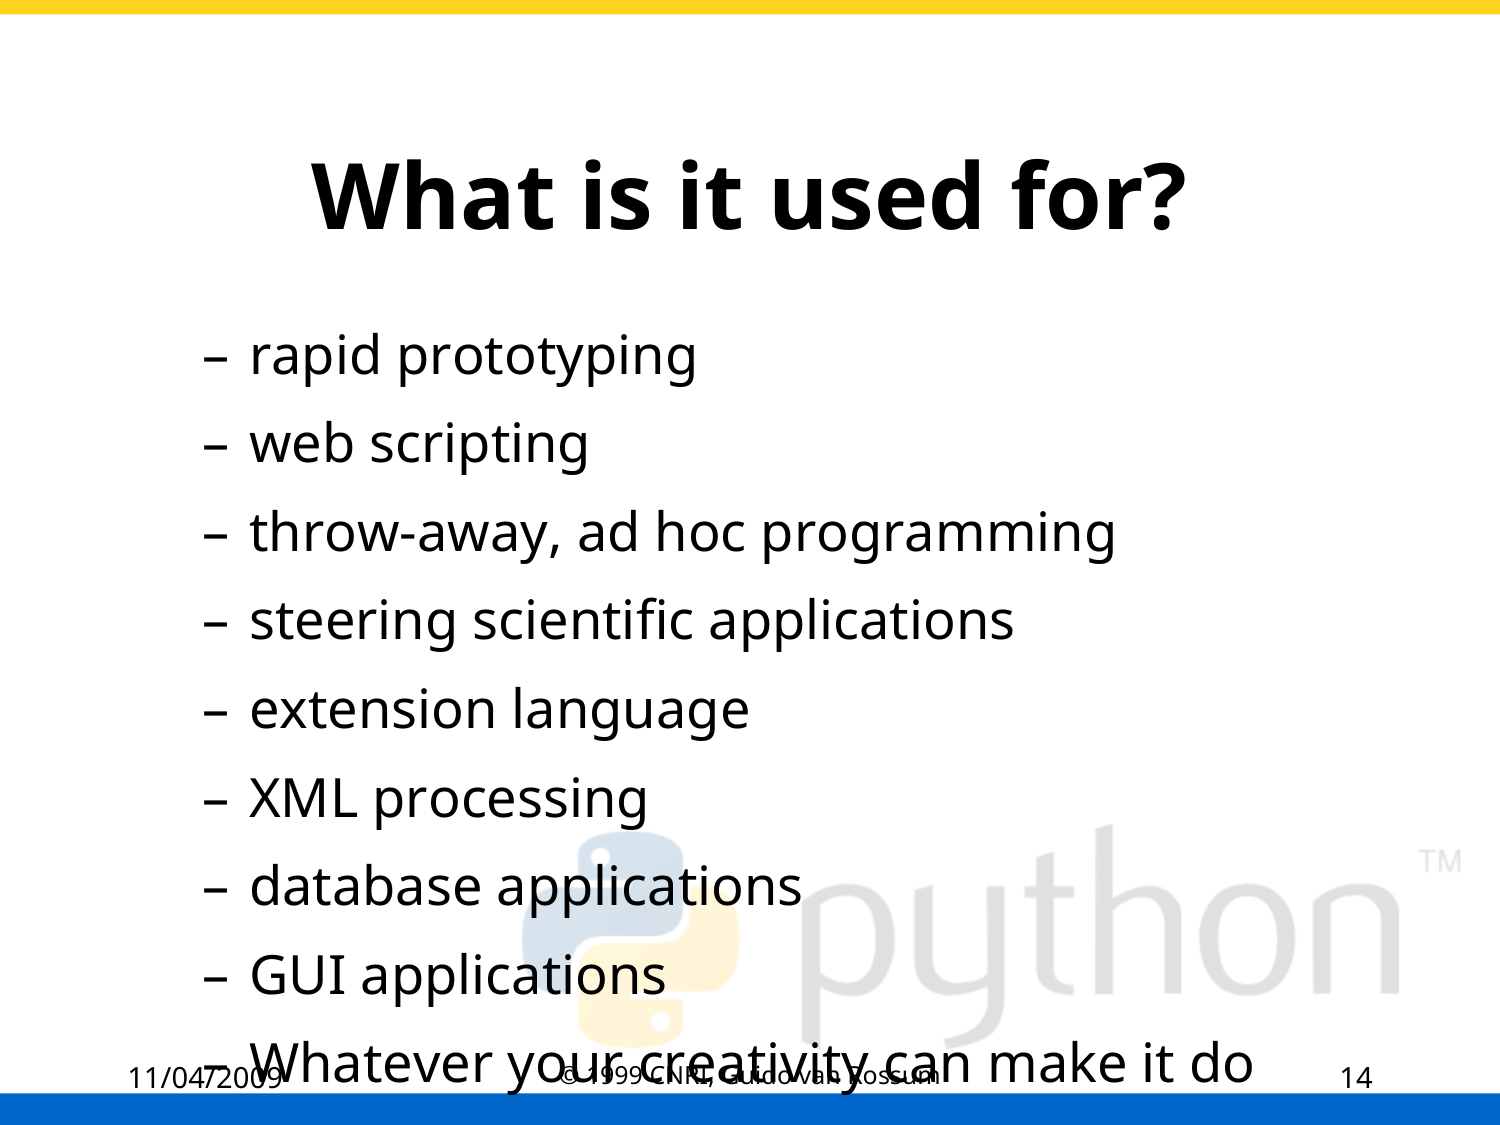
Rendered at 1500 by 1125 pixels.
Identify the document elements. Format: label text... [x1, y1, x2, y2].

list rapid prototyping web scripting throw-away, ad hoc programming steering scientific applications extension language XML processing database applications GUI applications Whatever your creativity can make it do [112, 308, 1388, 1008]
title What is it used for? [112, 99, 1388, 288]
